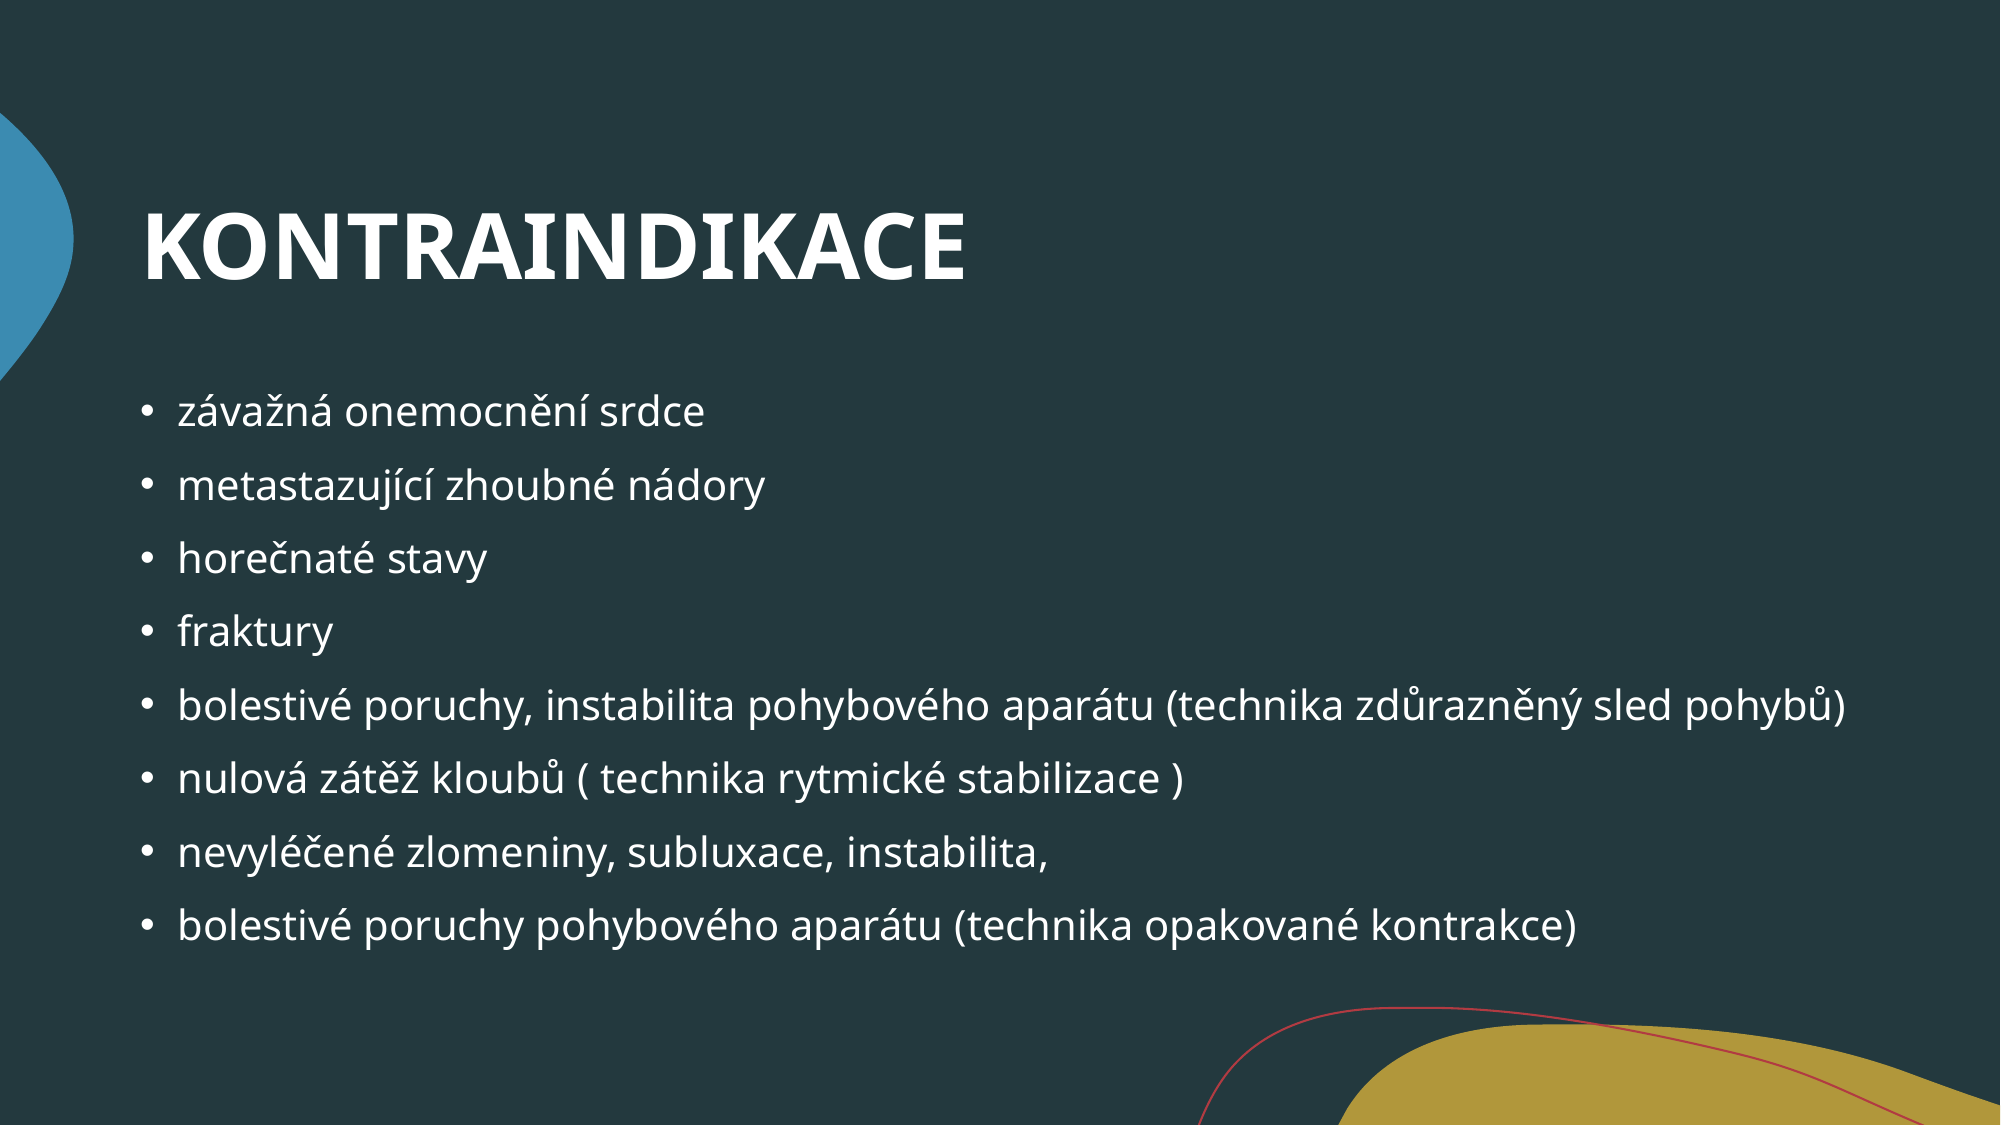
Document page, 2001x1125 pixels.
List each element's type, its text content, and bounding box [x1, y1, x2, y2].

list závažná onemocnění srdce metastazující zhoubné nádory horečnaté stavy fraktury bolestivé poruchy, instabilita pohybového aparátu (technika zdůrazněný sled pohybů) nulová zátěž kloubů ( technika rytmické stabilizace ) nevyléčené zlomeniny, subluxace, instabilita, bolestivé poruchy pohybového aparátu (technika opakované kontrakce) [125, 375, 1909, 990]
title KONTRAINDIKACE [125, 125, 1876, 375]
